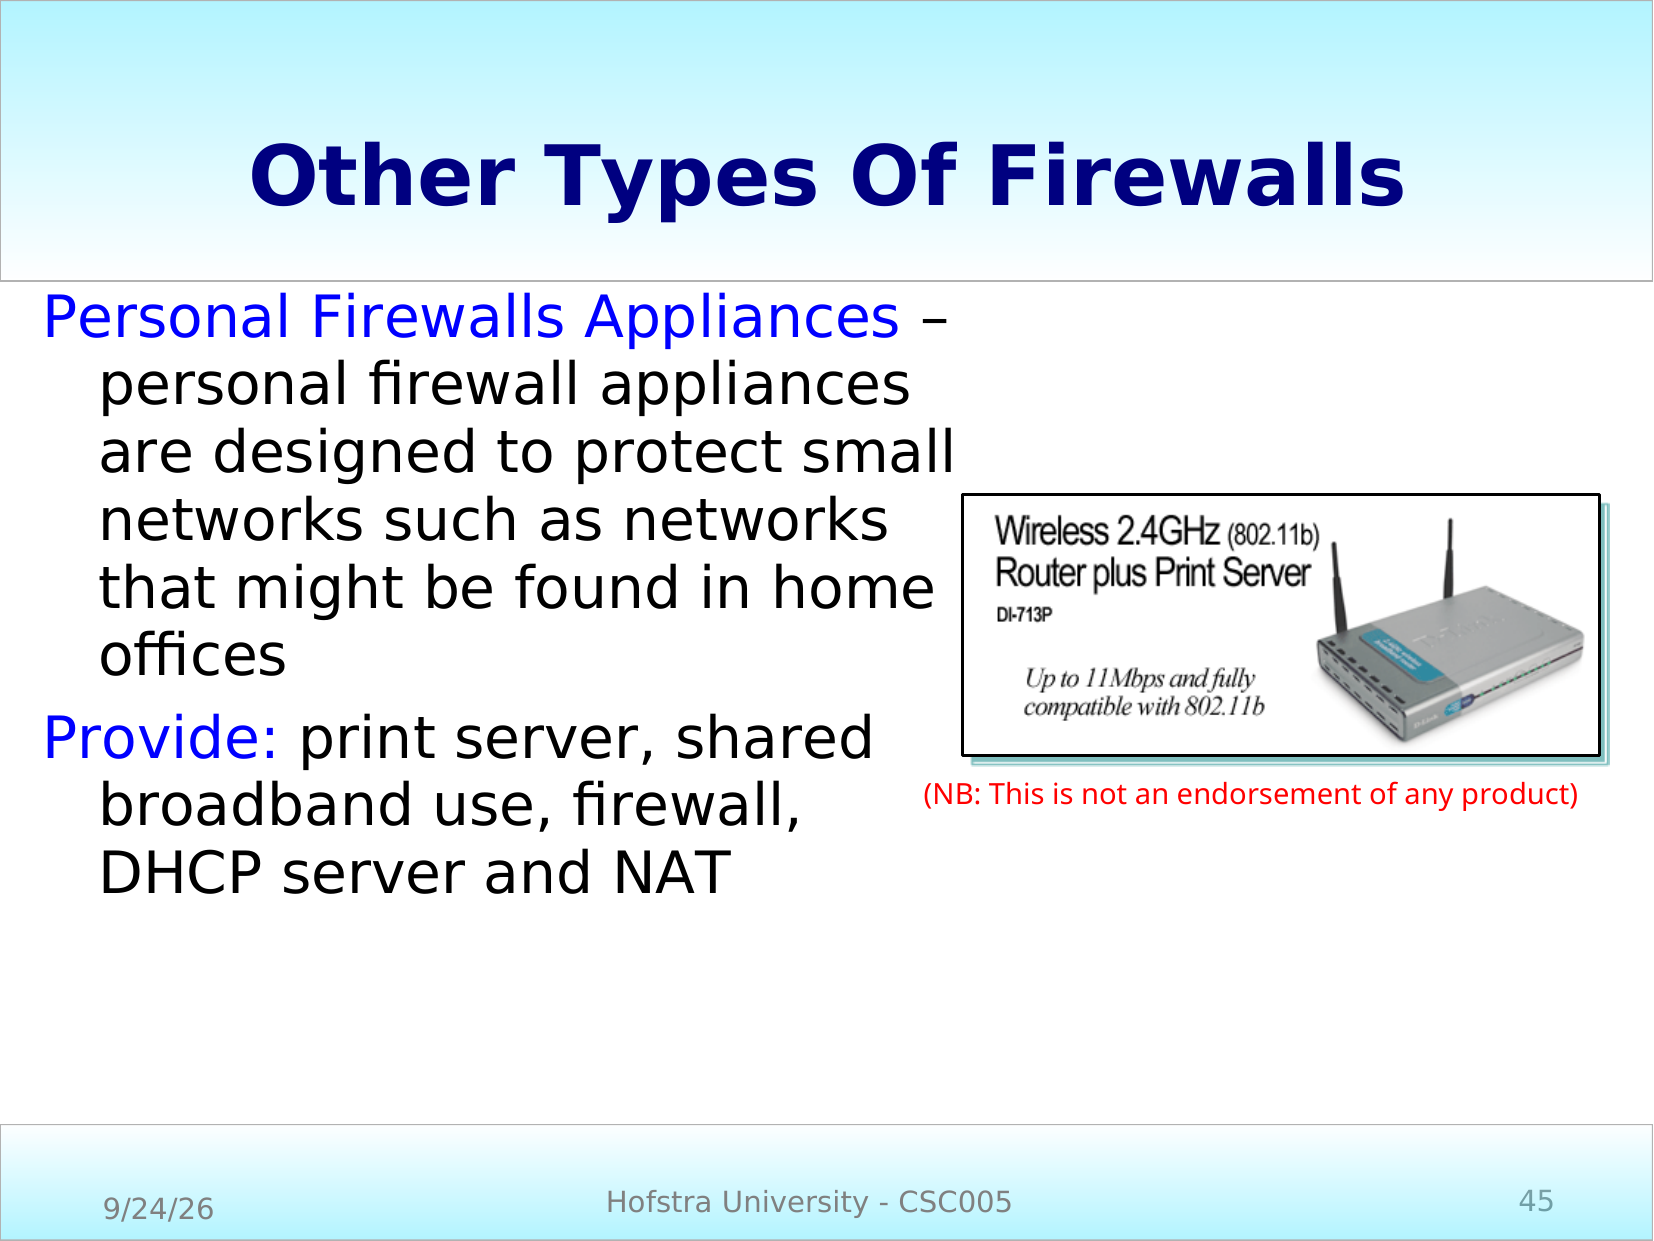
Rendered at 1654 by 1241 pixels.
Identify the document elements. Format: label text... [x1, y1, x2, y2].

text_box (NB: This is not an endorsement of any product) [909, 766, 1653, 822]
list Personal Firewalls Appliances – personal firewall appliances are designed to protect small networks such as networks that might be found in home offices Provide: print server, shared broadband use, firewall, DHCP server and NAT [27, 275, 992, 1158]
title Other Types Of Firewalls [123, 104, 1533, 233]
picture [964, 496, 1598, 755]
